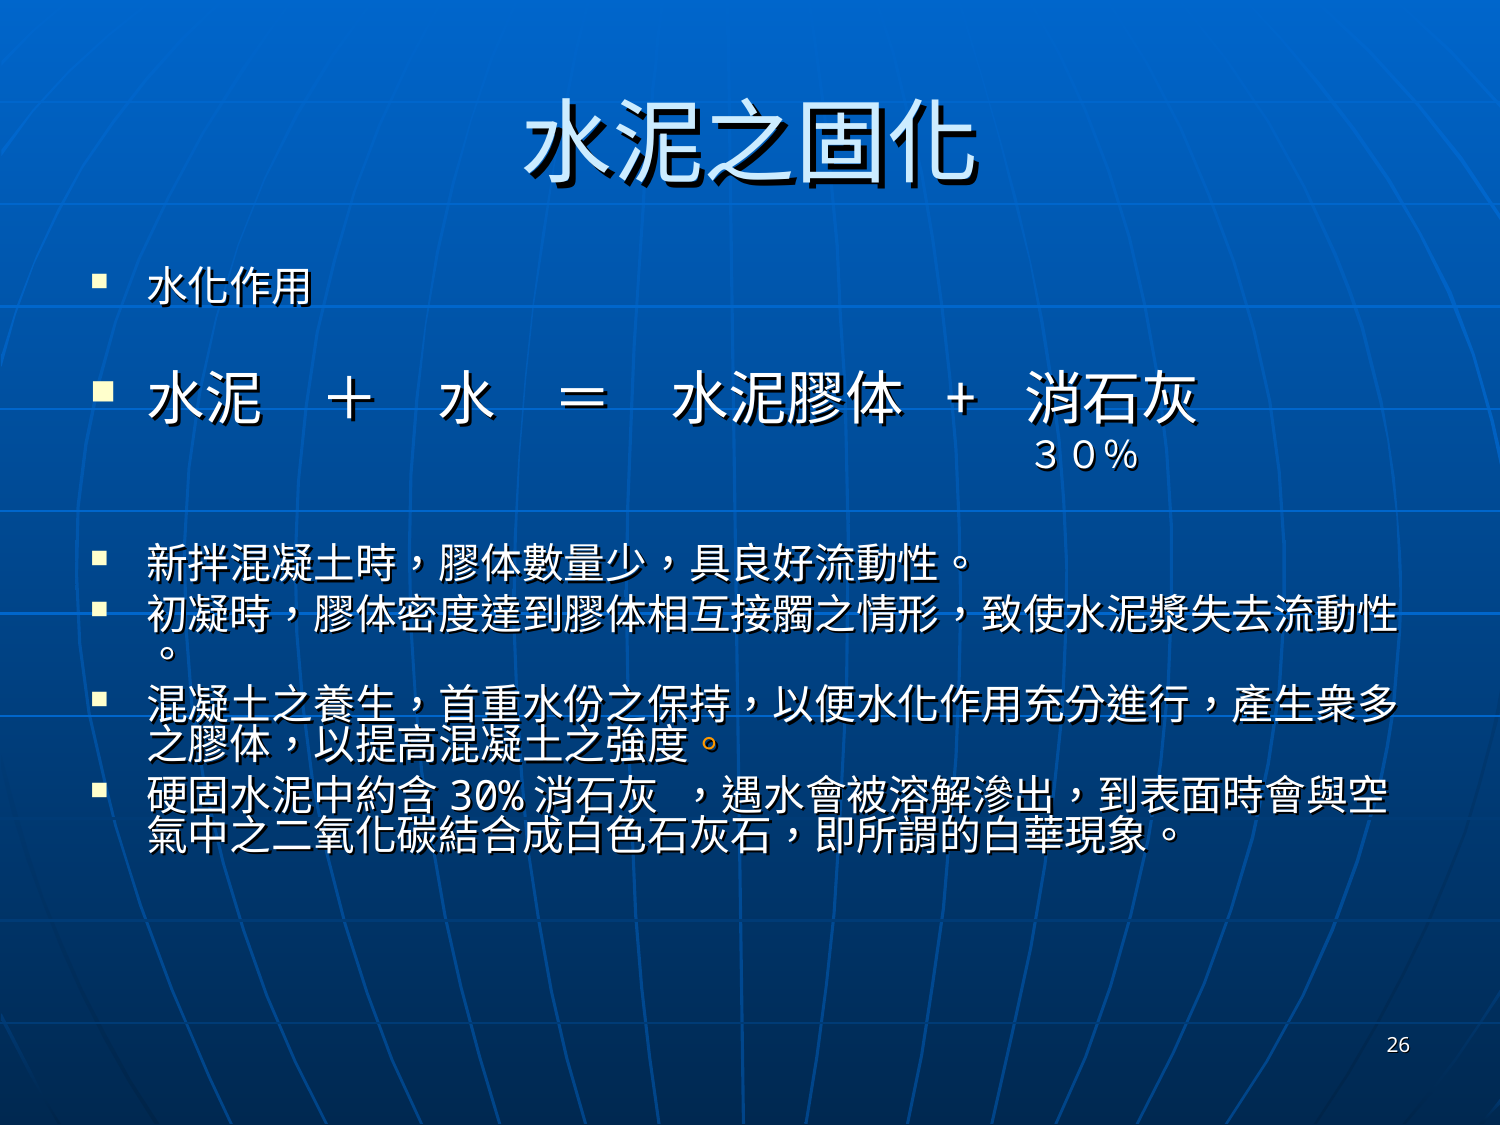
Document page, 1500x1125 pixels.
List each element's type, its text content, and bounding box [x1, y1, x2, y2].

text_box <編號> [1074, 1024, 1426, 1100]
list 水化作用 水泥 ＋ 水 ＝ 水泥膠体 + 消石灰 ３０％ 新拌混凝土時，膠体數量少，具良好流動性。 初凝時，膠体密度達到膠体相互接髑之情形，致使水泥漿失去流動性 。 混凝土之養生，首重水份之保持，以便水化作用充分進行，產生衆多之膠体，以提高混凝土之強度。 硬固水泥中約含30%消石灰 ，遇水會被溶解滲出，到表面時會與空氣中之二氧化碳結合成白色石灰石，即所謂的白華現象。 [75, 262, 1426, 1006]
title 水泥之固化 [75, 45, 1426, 233]
